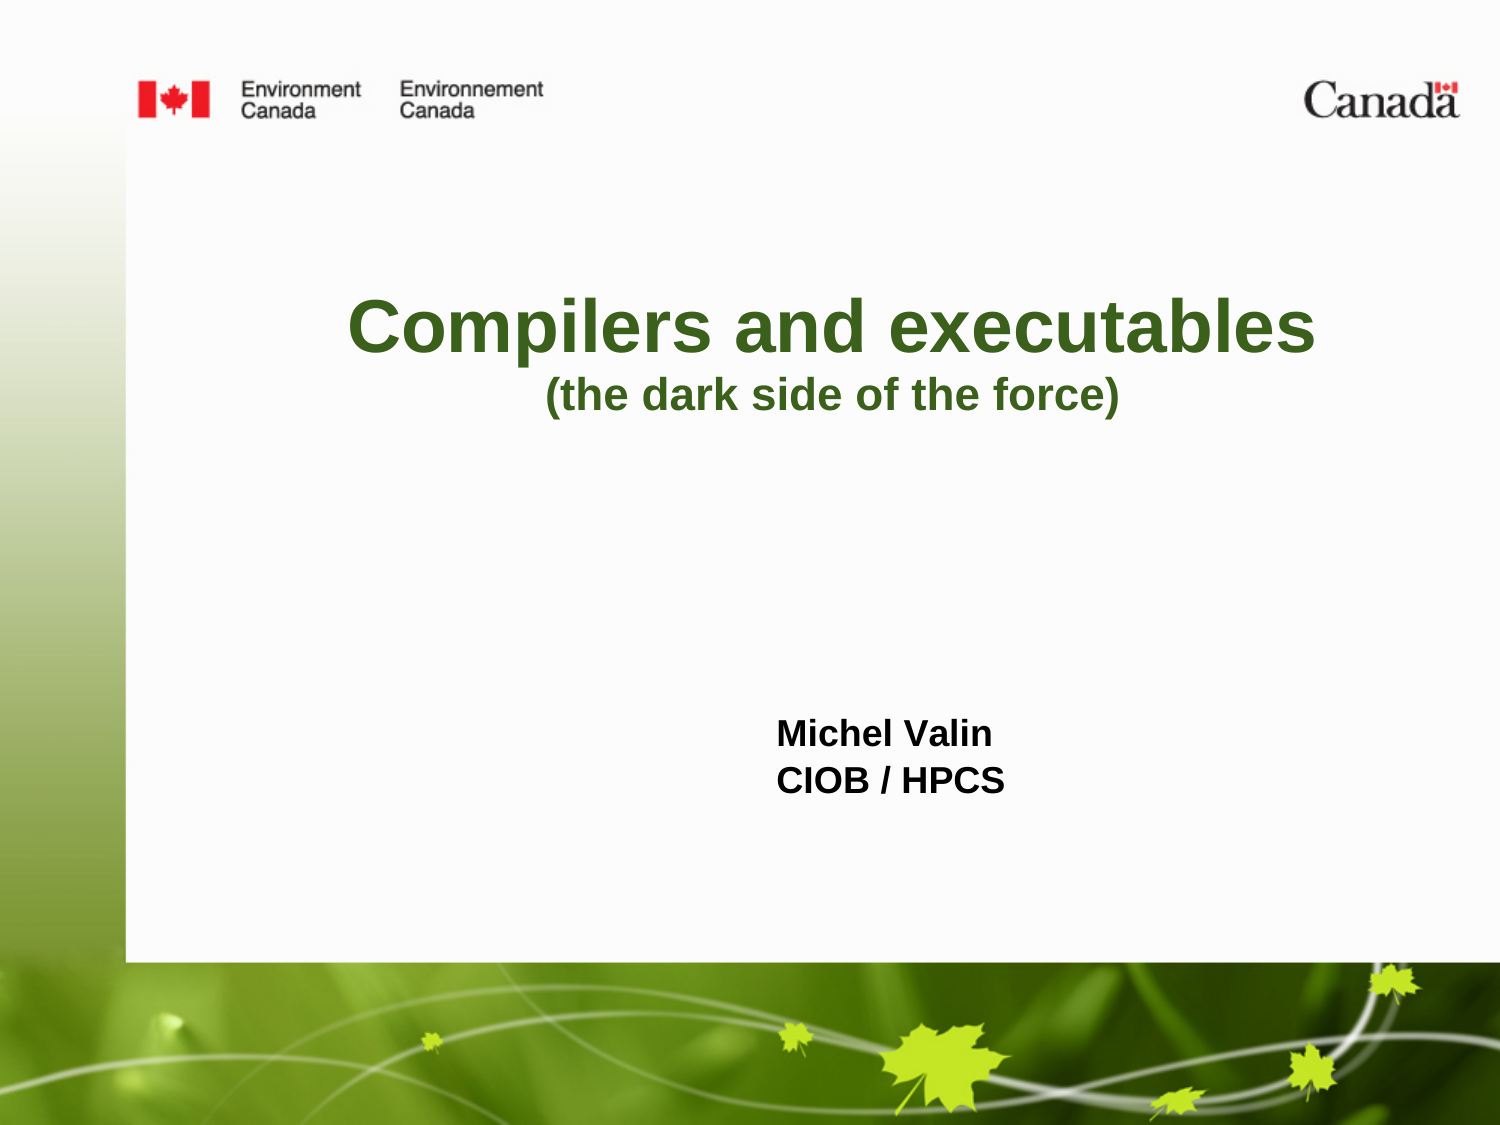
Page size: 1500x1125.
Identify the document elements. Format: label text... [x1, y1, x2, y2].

picture [0, 0, 1500, 1125]
title Compilers and executables (the dark side of the force) [312, 231, 1353, 473]
subtitle Michel Valin CIOB / HPCS [761, 609, 1353, 882]
